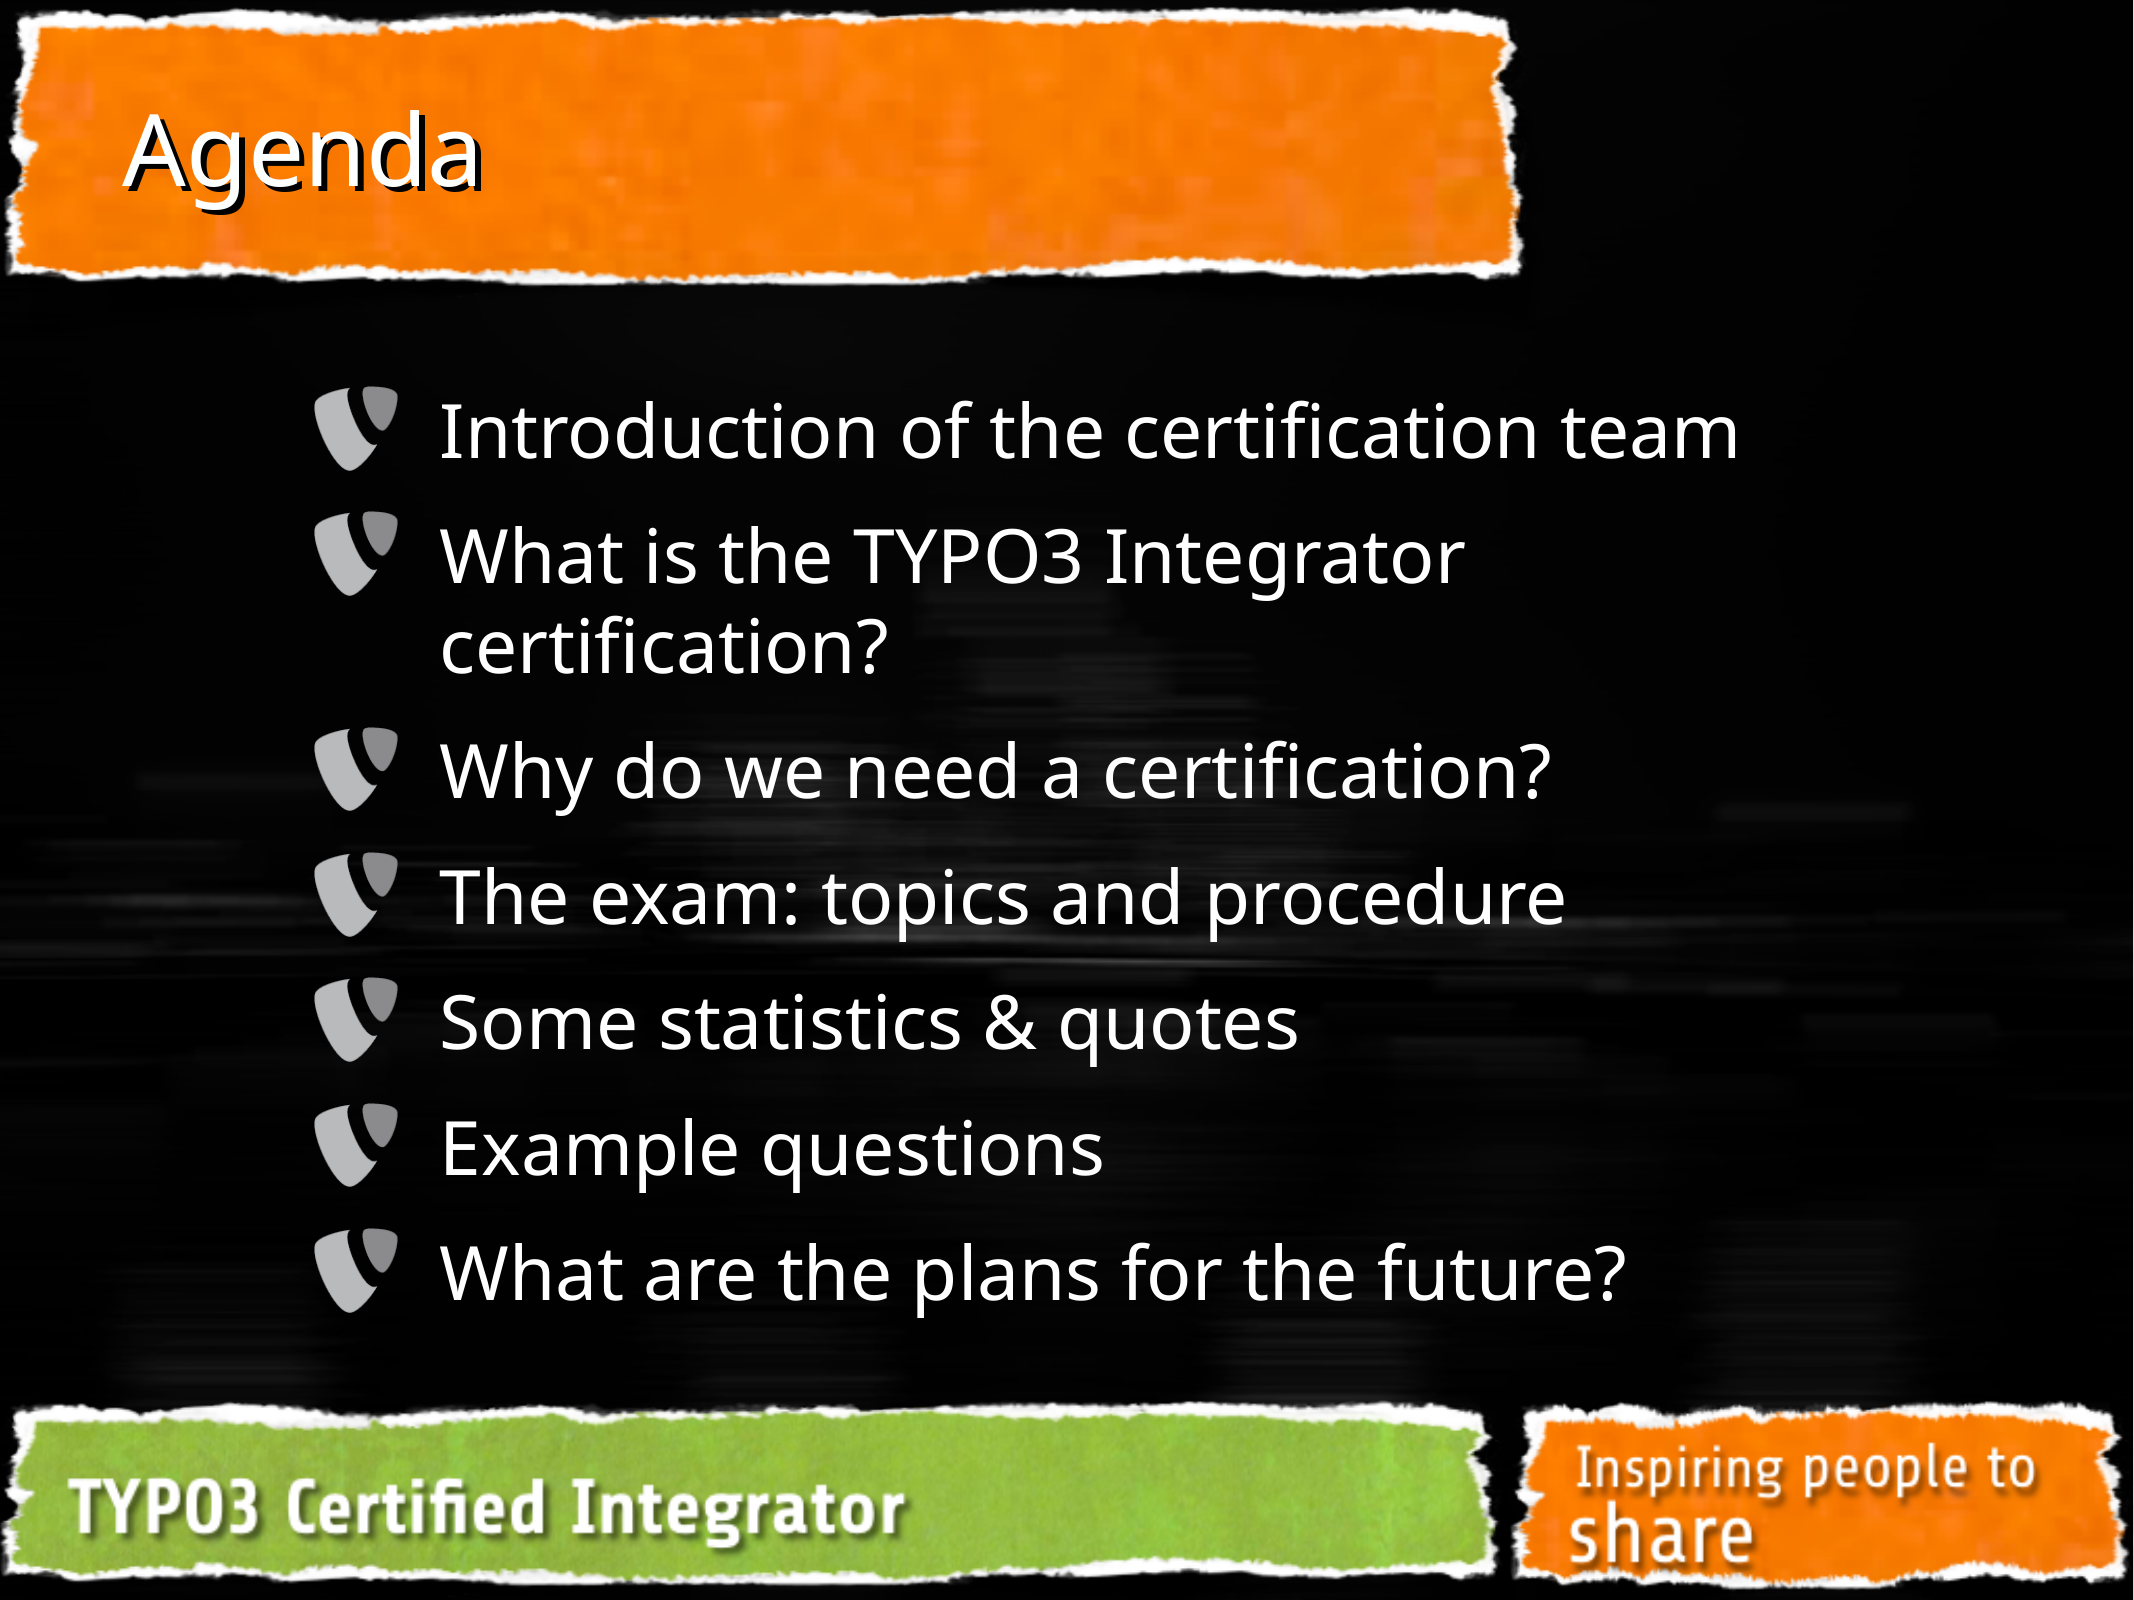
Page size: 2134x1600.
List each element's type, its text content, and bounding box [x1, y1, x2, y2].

list Introduction of the certification team What is the TYPO3 Integrator certification? Why do we need a certification? The exam: topics and procedure Some statistics & quotes Example questions What are the plans for the future? [208, 329, 1925, 1375]
picture [0, 0, 2134, 1600]
title Agenda [114, 74, 1453, 215]
